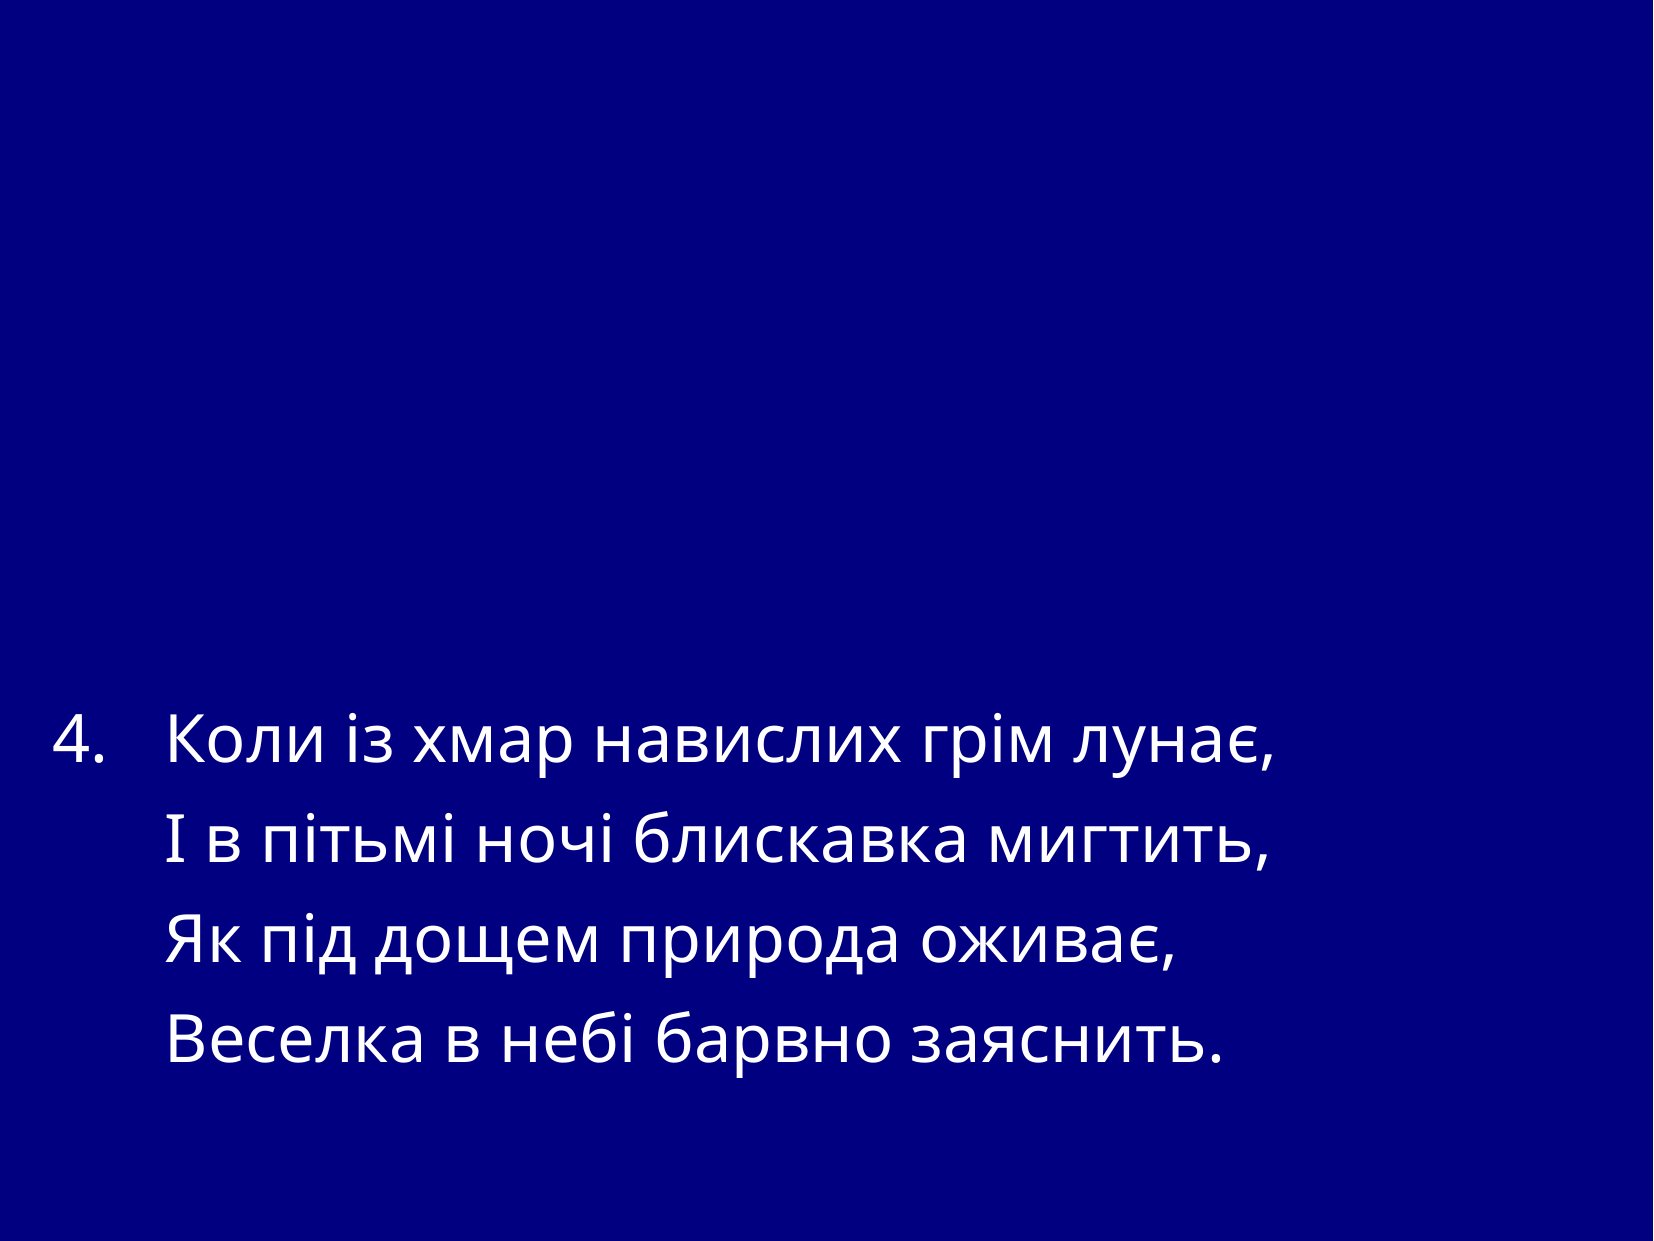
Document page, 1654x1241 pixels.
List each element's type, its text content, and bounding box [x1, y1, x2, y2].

text_box 4. Коли із хмар навислих грім лунає, І в пітьмі ночі блискавка мигтить, Як під дощем природа оживає, Веселка в небі барвно заяснить. [37, 675, 1576, 1163]
